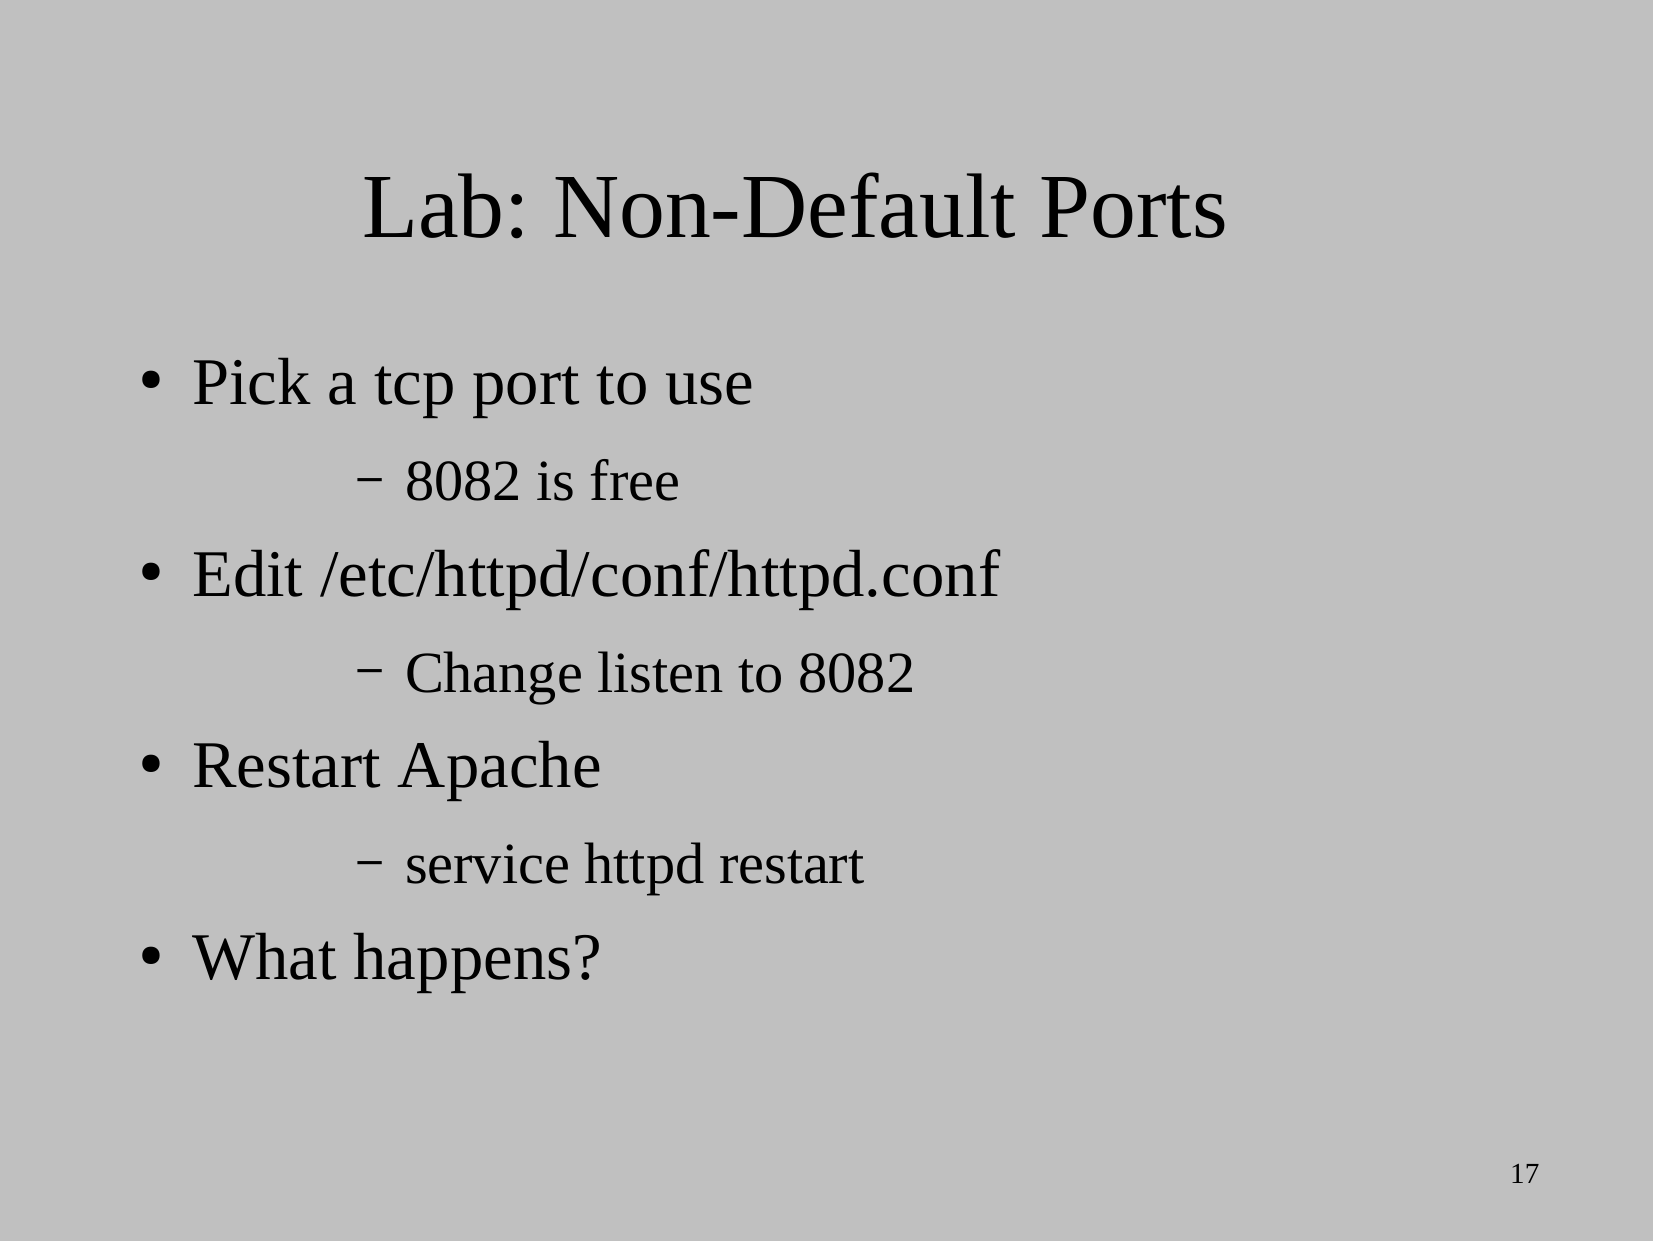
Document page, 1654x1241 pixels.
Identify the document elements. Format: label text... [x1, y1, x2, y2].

list Pick a tcp port to use 8082 is free Edit /etc/httpd/conf/httpd.conf Change listen to 8082 Restart Apache service httpd restart What happens? [121, 344, 1534, 1164]
title Lab: Non-Default Ports [312, 102, 1279, 311]
